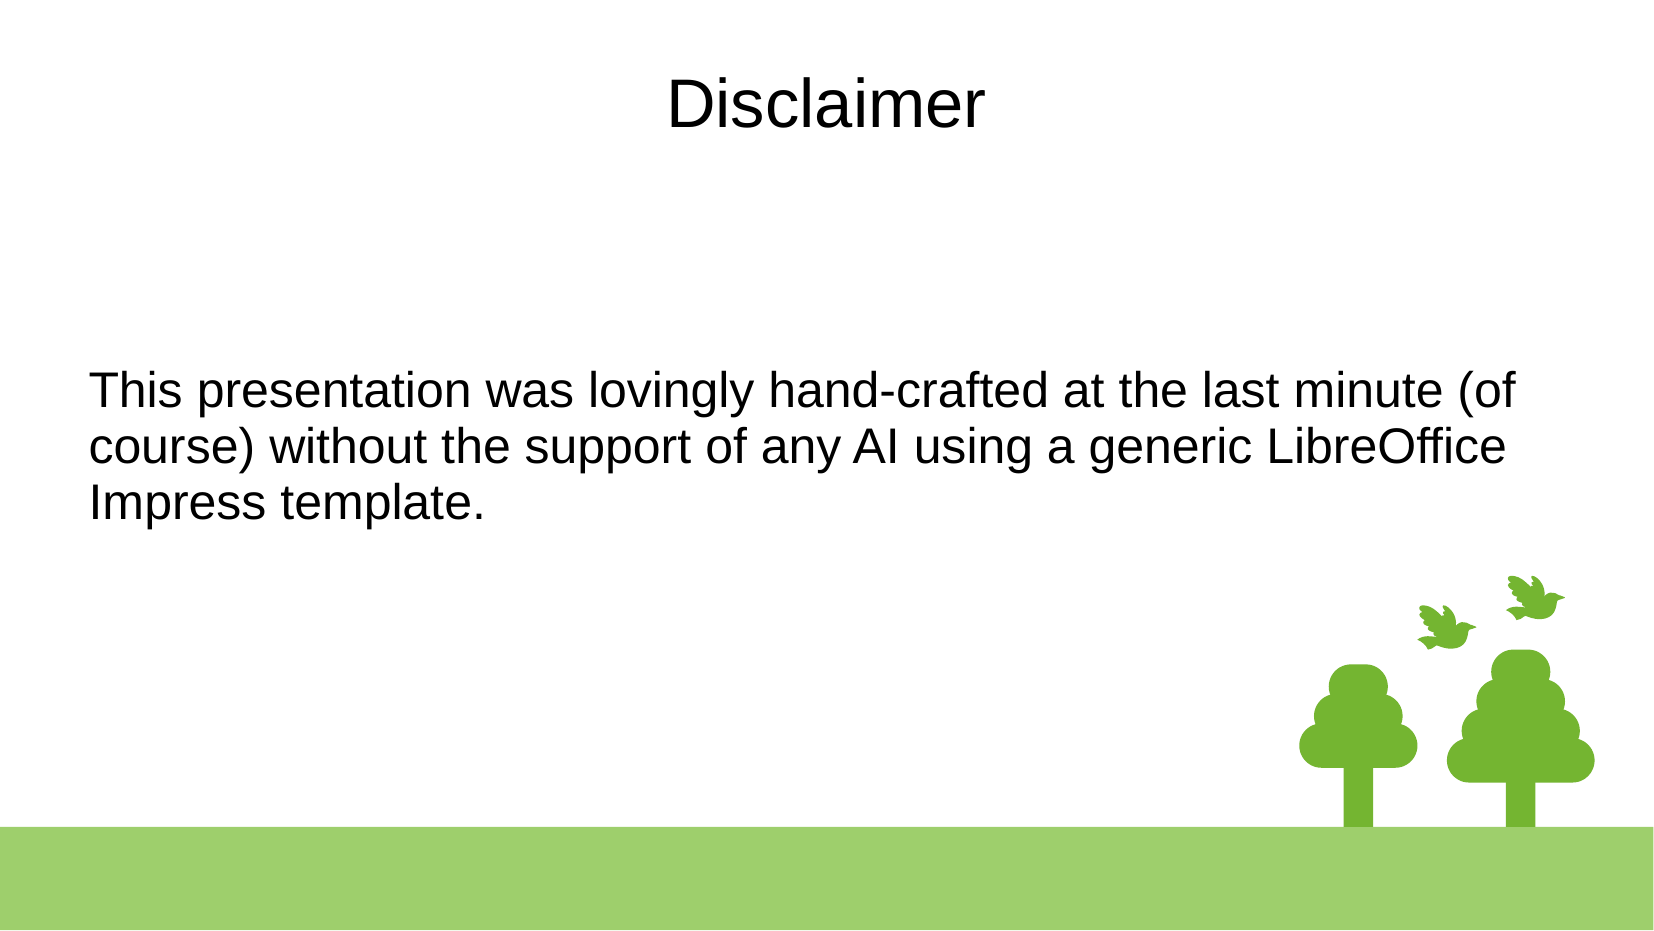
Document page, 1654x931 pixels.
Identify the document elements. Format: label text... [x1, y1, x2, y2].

title Disclaimer [88, 29, 1565, 178]
list This presentation was lovingly hand-crafted at the last minute (of course) without the support of any AI using a generic LibreOffice Impress template. [88, 206, 1565, 739]
